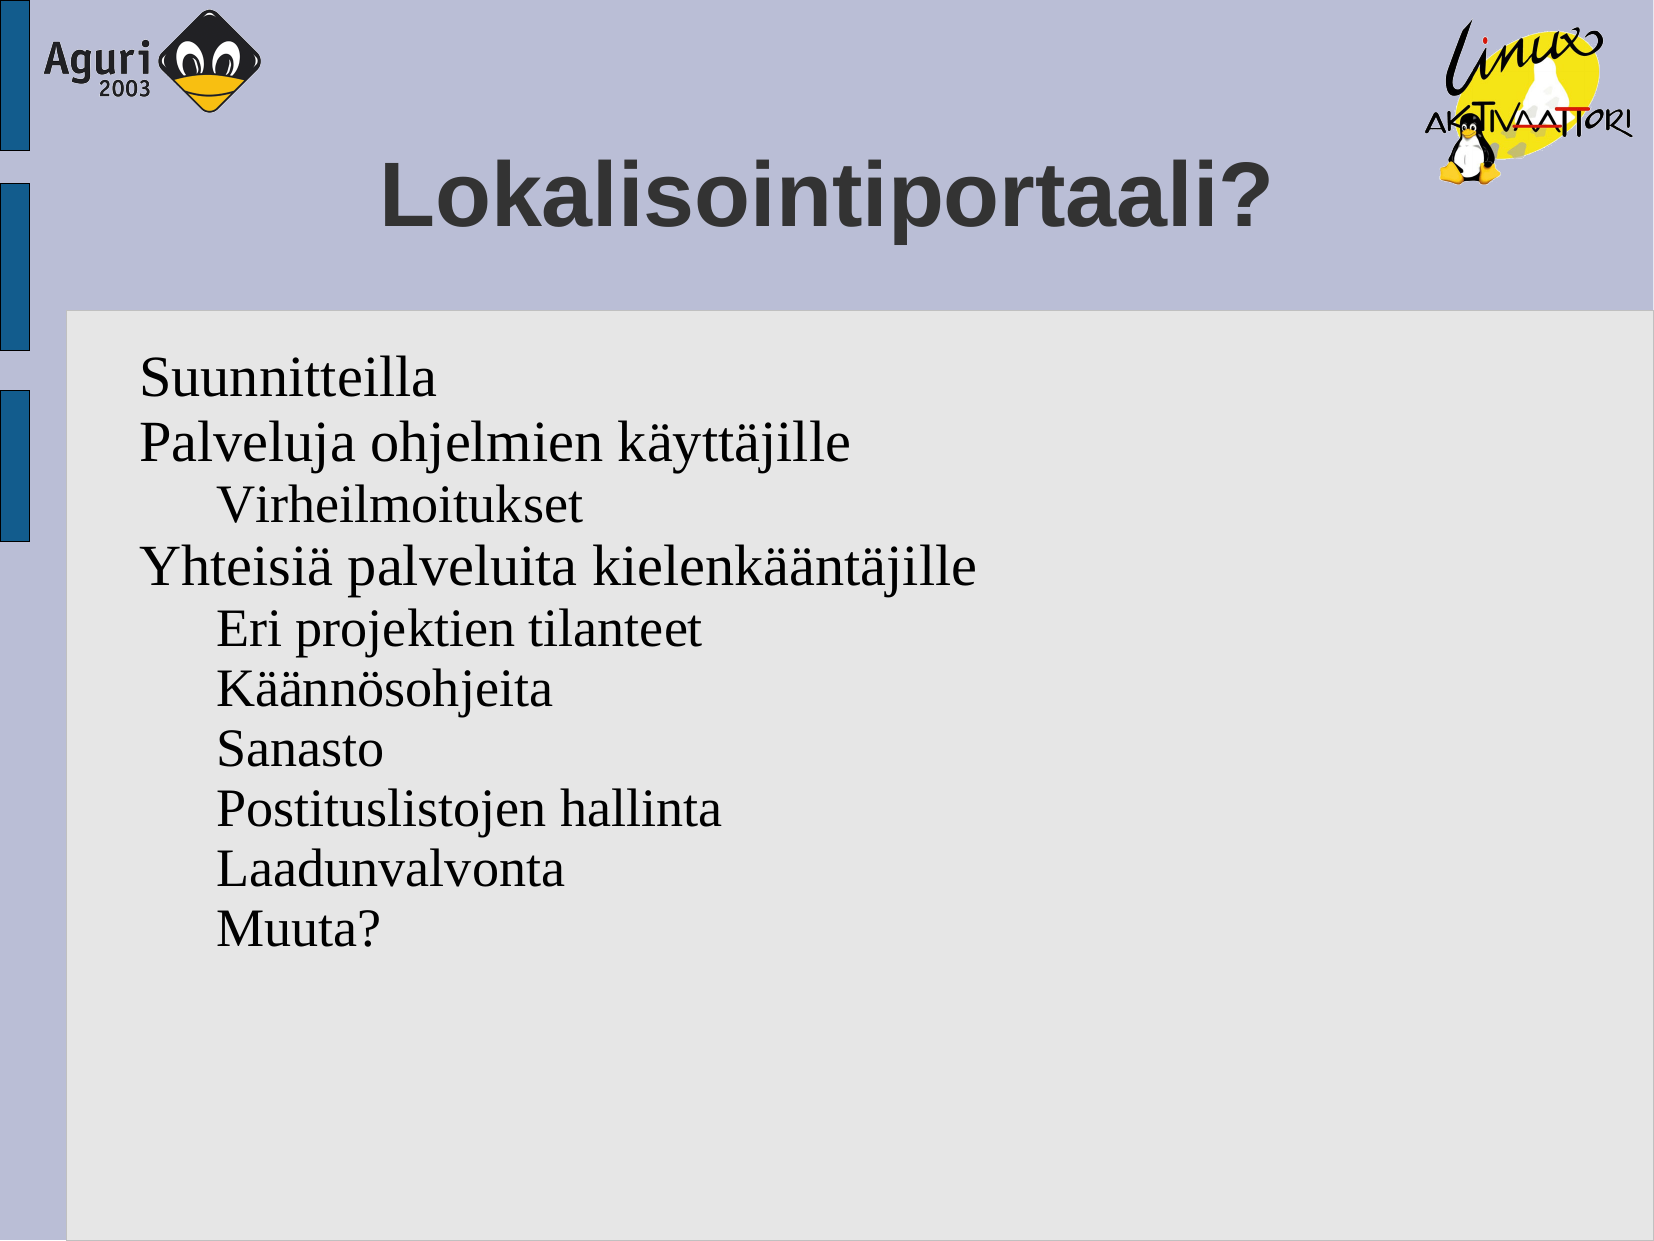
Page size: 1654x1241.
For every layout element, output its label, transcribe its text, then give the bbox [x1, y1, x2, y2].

title Lokalisointiportaali? [121, 91, 1534, 299]
picture [39, 9, 265, 113]
list Suunnitteilla Palveluja ohjelmien käyttäjille Virheilmoitukset Yhteisiä palveluita kielenkääntäjille Eri projektien tilanteet Käännösohjeita Sanasto Postituslistojen hallinta Laadunvalvonta Muuta? [121, 344, 1534, 1127]
picture [1417, 12, 1640, 190]
